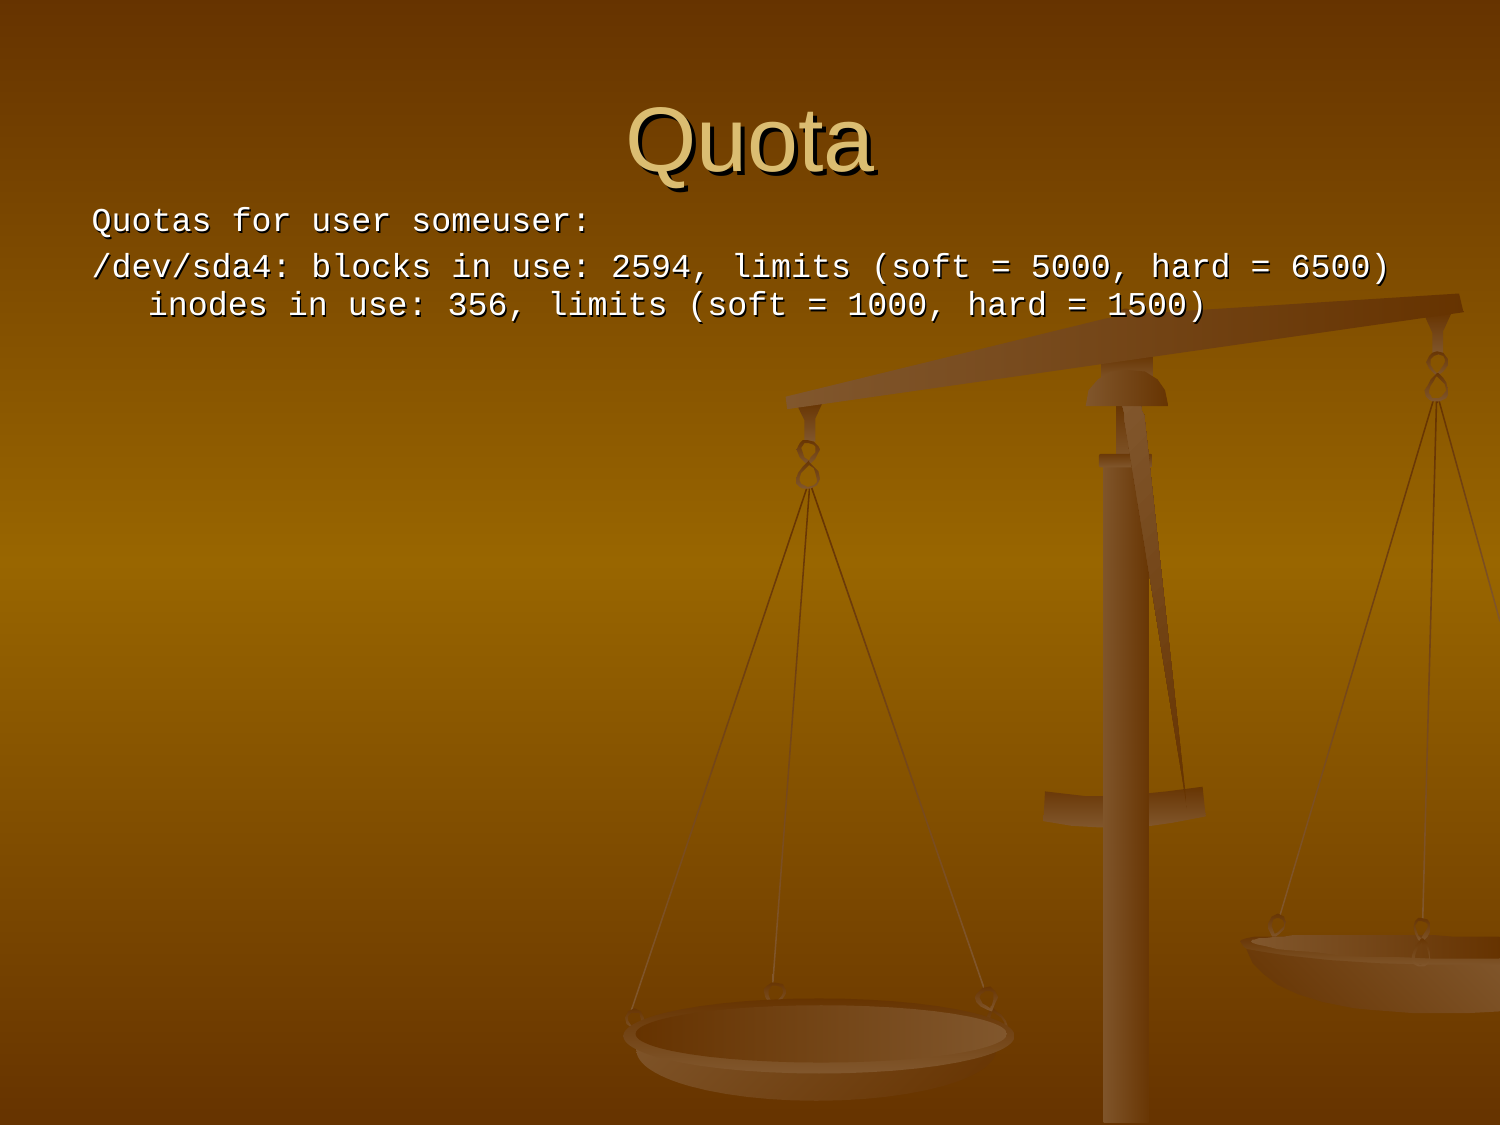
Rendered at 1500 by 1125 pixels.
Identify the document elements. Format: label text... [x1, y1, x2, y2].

title Quota [75, 45, 1426, 234]
list Quotas for user someuser: /dev/sda4: blocks in use: 2594, limits (soft = 5000, hard = 6500) inodes in use: 356, limits (soft = 1000, hard = 1500) [76, 196, 1427, 1083]
